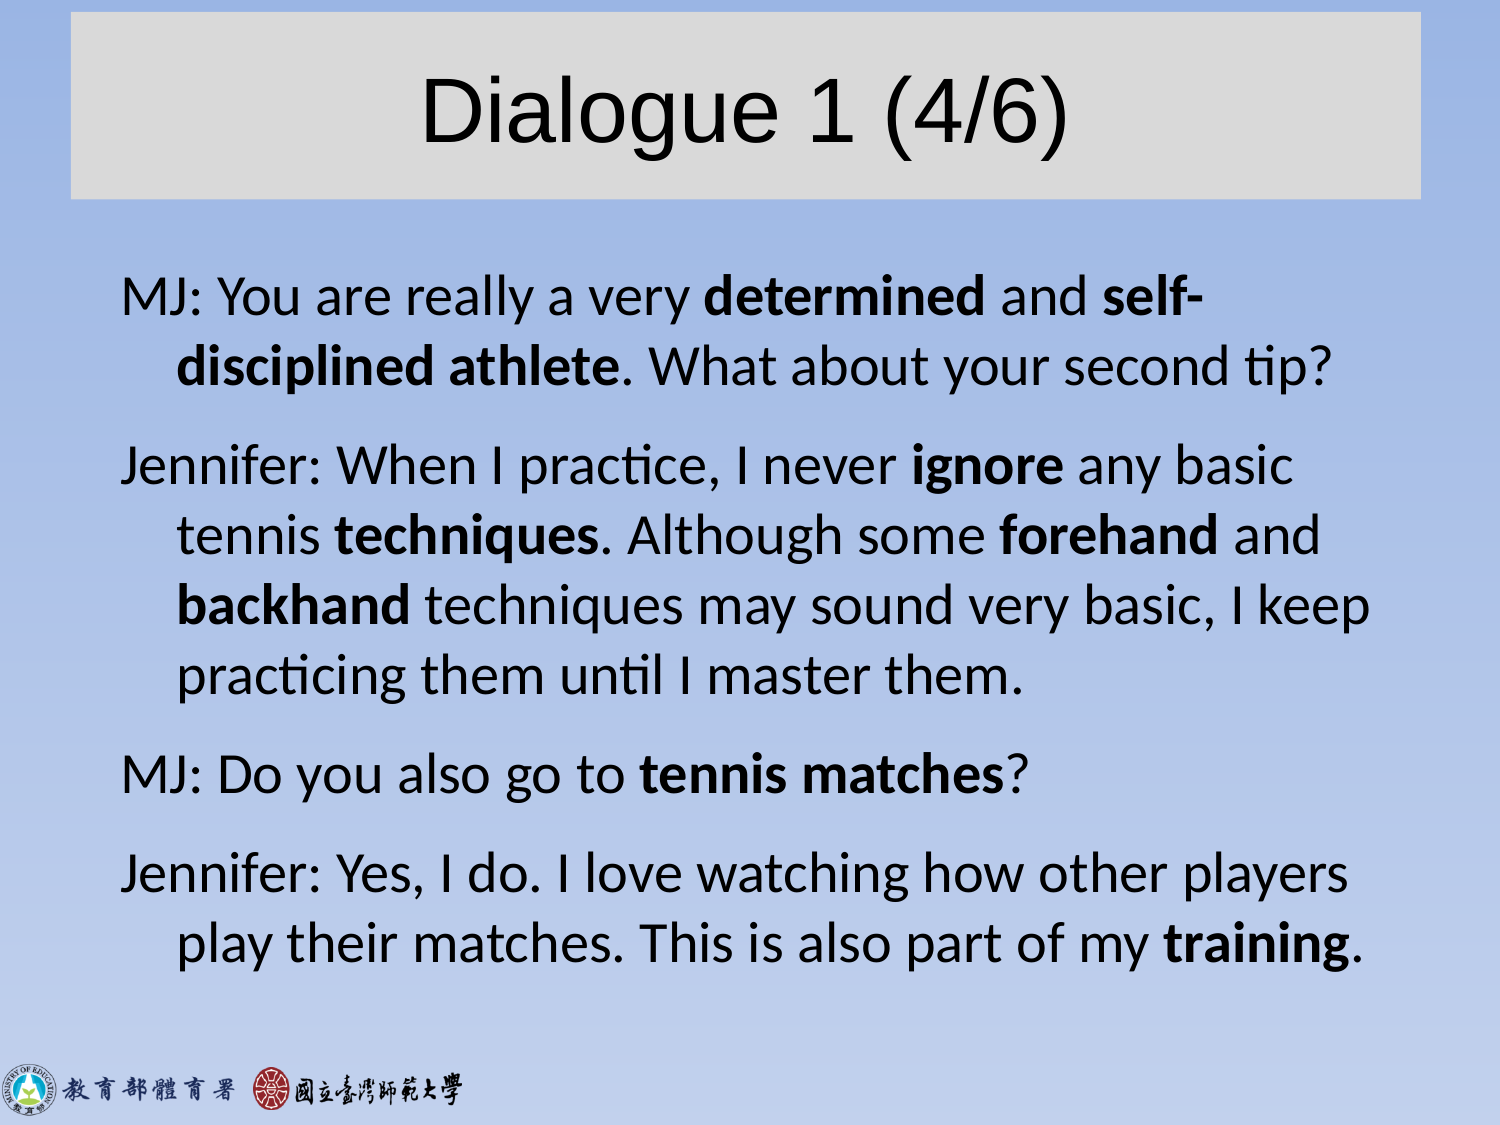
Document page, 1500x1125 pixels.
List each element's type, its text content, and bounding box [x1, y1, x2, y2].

list MJ: You are really a very determined and self-disciplined athlete. What about your second tip? Jennifer: When I practice, I never ignore any basic tennis techniques. Although some forehand and backhand techniques may sound very basic, I keep practicing them until I master them. MJ: Do you also go to tennis matches? Jennifer: Yes, I do. I love watching how other players play their matches. This is also part of my training. [49, 249, 1443, 993]
title Dialogue 1 (4/6) [70, 11, 1421, 200]
